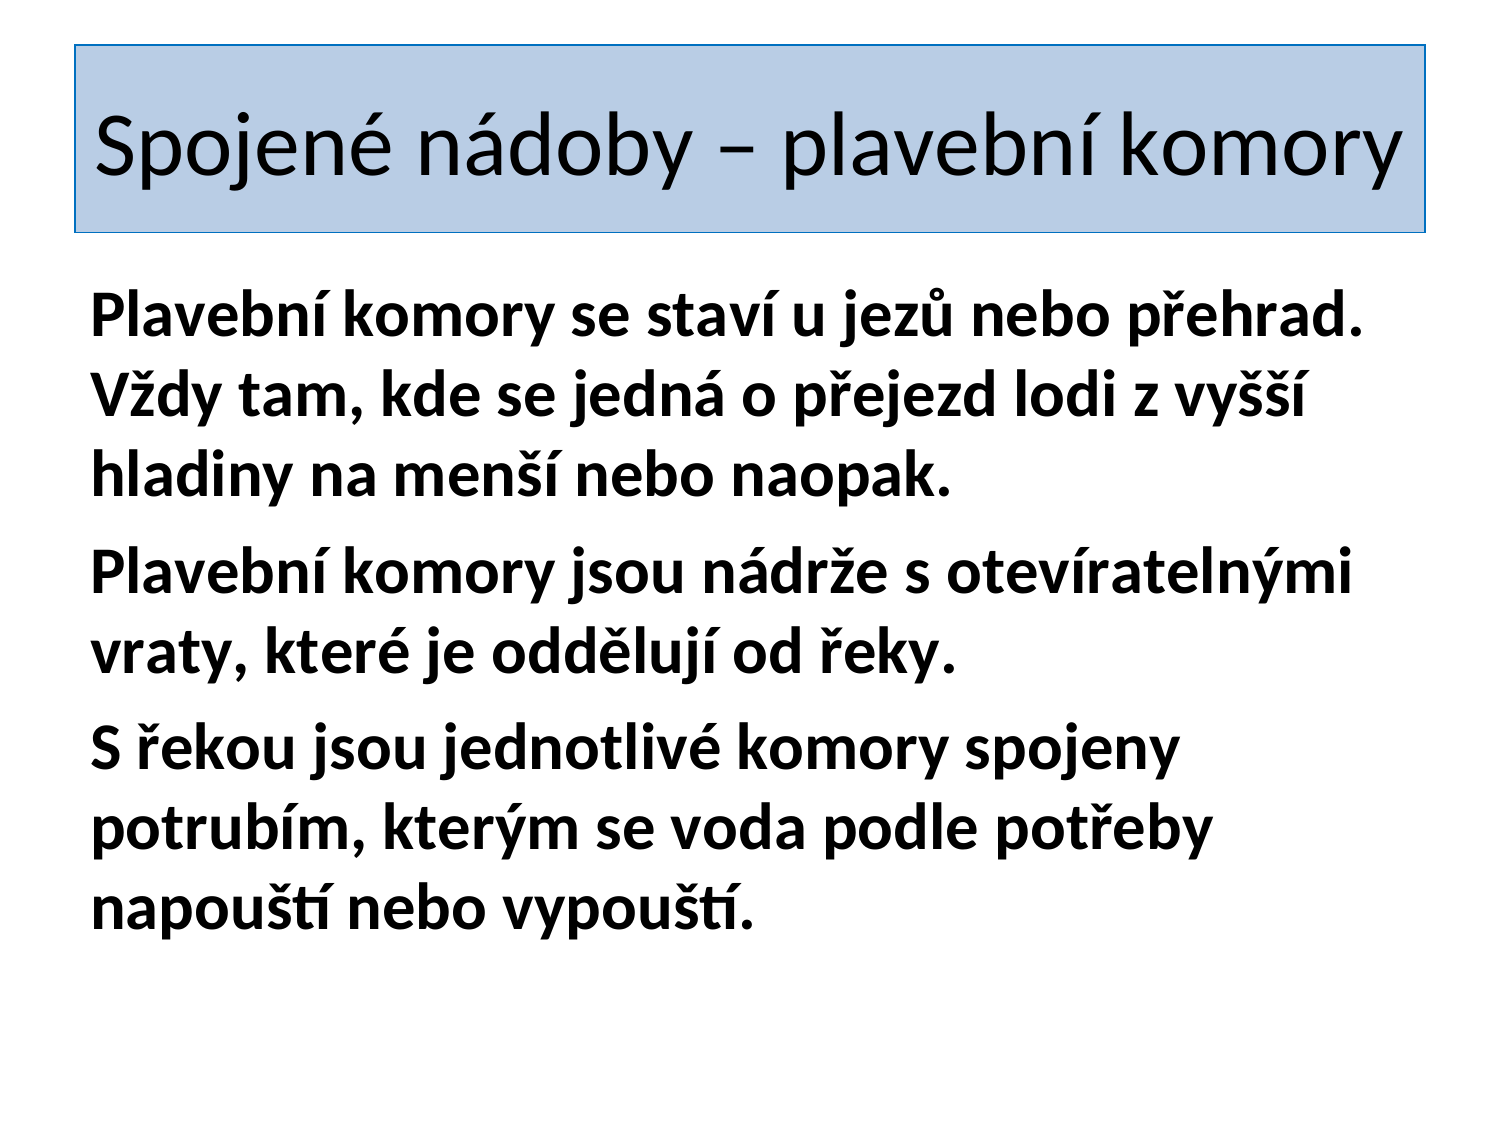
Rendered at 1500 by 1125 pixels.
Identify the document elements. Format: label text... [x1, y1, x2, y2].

list Plavební komory se staví u jezů nebo přehrad. Vždy tam, kde se jedná o přejezd lodi z vyšší hladiny na menší nebo naopak. Plavební komory jsou nádrže s otevíratelnými vraty, které je oddělují od řeky. S řekou jsou jednotlivé komory spojeny potrubím, kterým se voda podle potřeby napouští nebo vypouští. [75, 262, 1426, 1006]
title Spojené nádoby – plavební komory [75, 45, 1426, 233]
